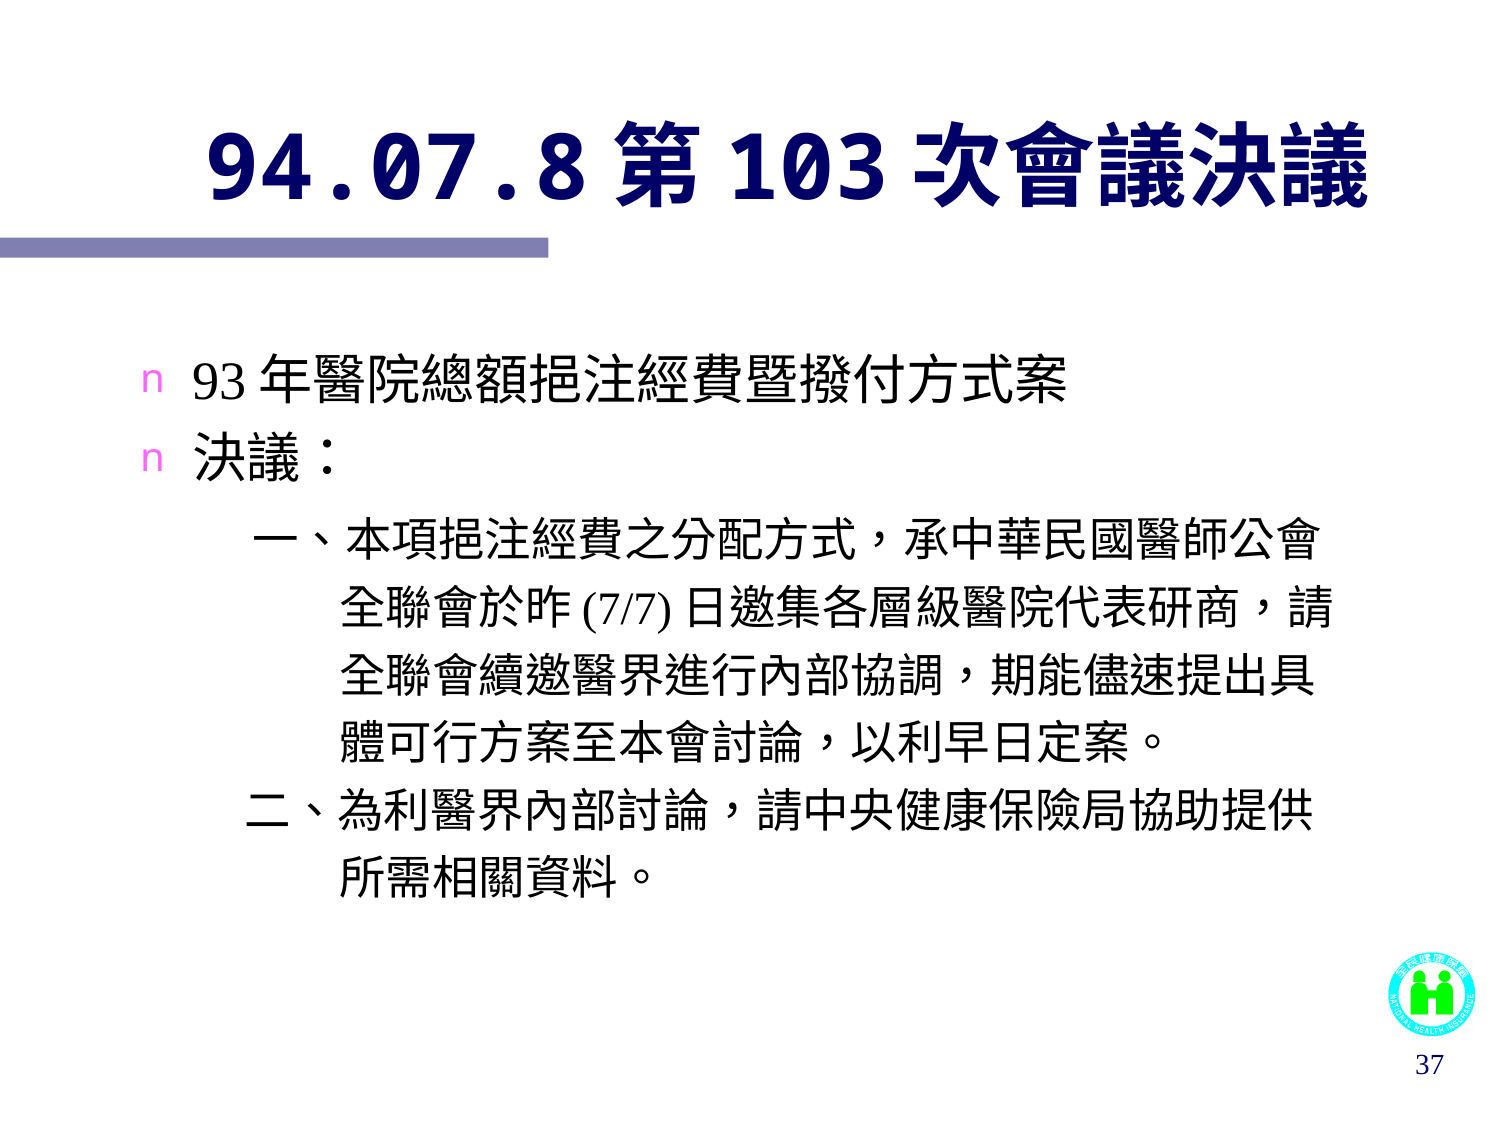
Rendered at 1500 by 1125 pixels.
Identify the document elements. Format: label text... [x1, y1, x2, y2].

list 93年醫院總額挹注經費暨撥付方式案 決議： 一、本項挹注經費之分配方式，承中華民國醫師公會 全聯會於昨(7/7)日邀集各層級醫院代表研商，請 全聯會續邀醫界進行內部協調，期能儘速提出具 體可行方案至本會討論，以利早日定案。 二、為利醫界內部討論，請中央健康保險局協助提供 所需相關資料。 [125, 337, 1401, 1088]
title 94.07.8第103次會議決議 [150, 37, 1426, 225]
text_box [1400, 1037, 1476, 1125]
